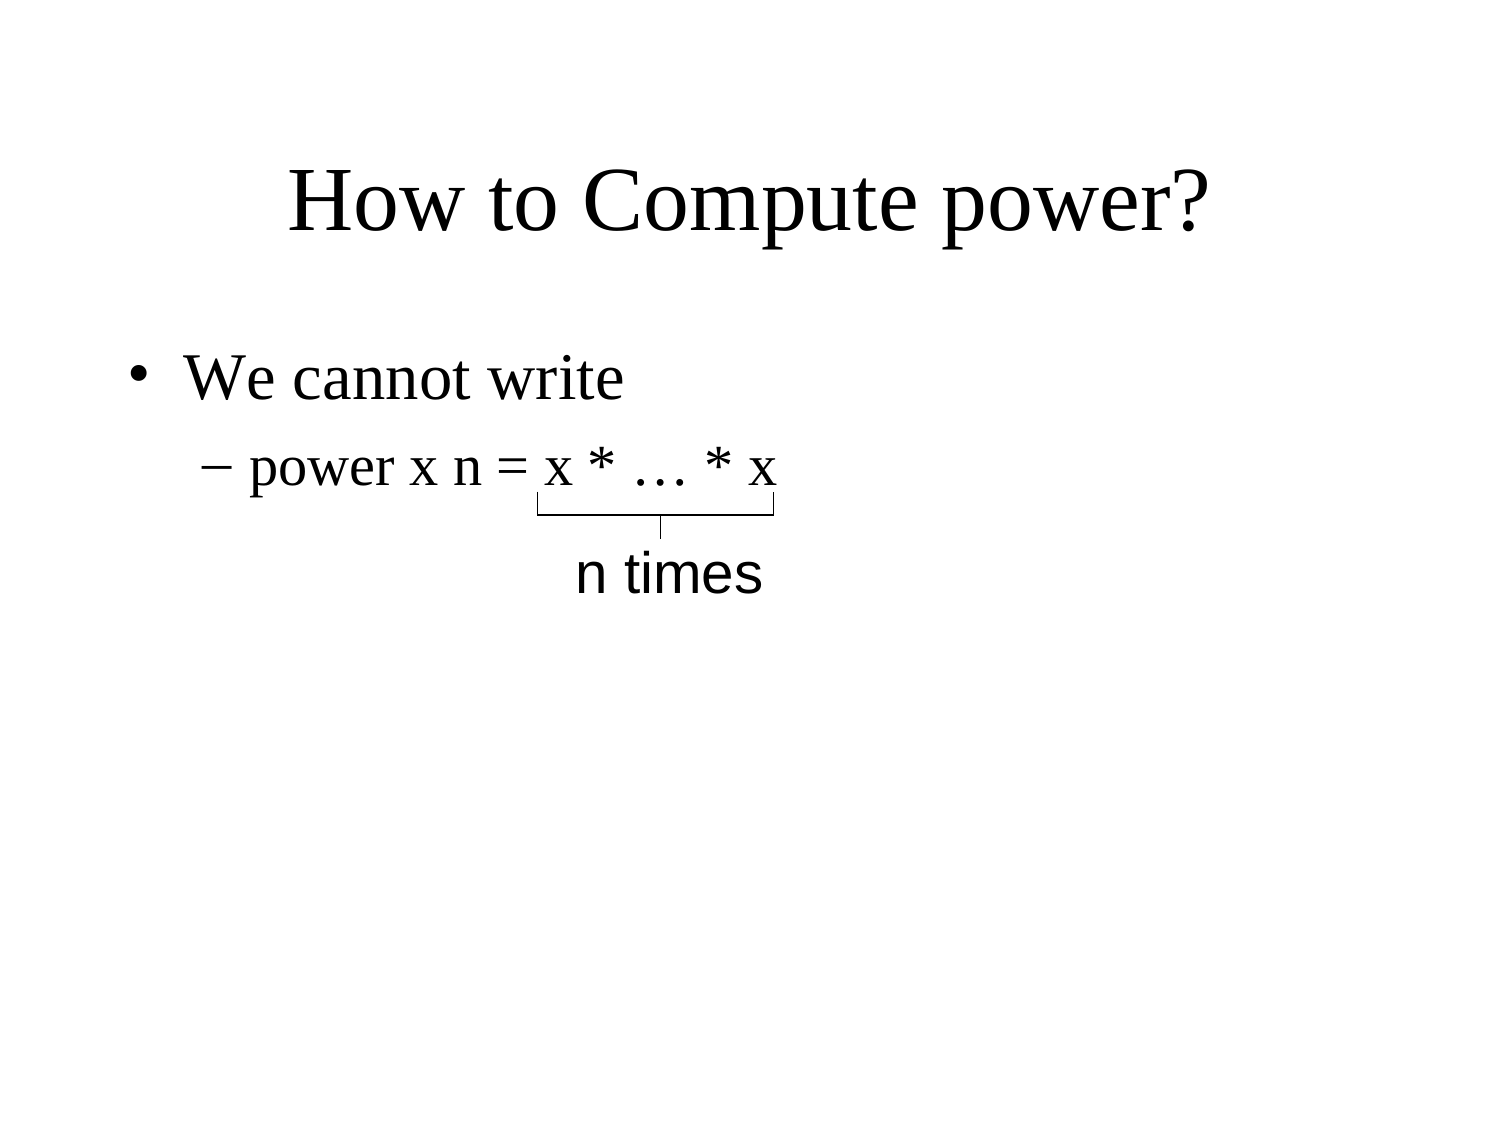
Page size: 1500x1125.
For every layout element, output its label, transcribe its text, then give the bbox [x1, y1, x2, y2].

list We cannot write power x n = x * … * x [112, 324, 1388, 1000]
title How to Compute power? [112, 99, 1388, 288]
text_box n times [560, 527, 904, 613]
